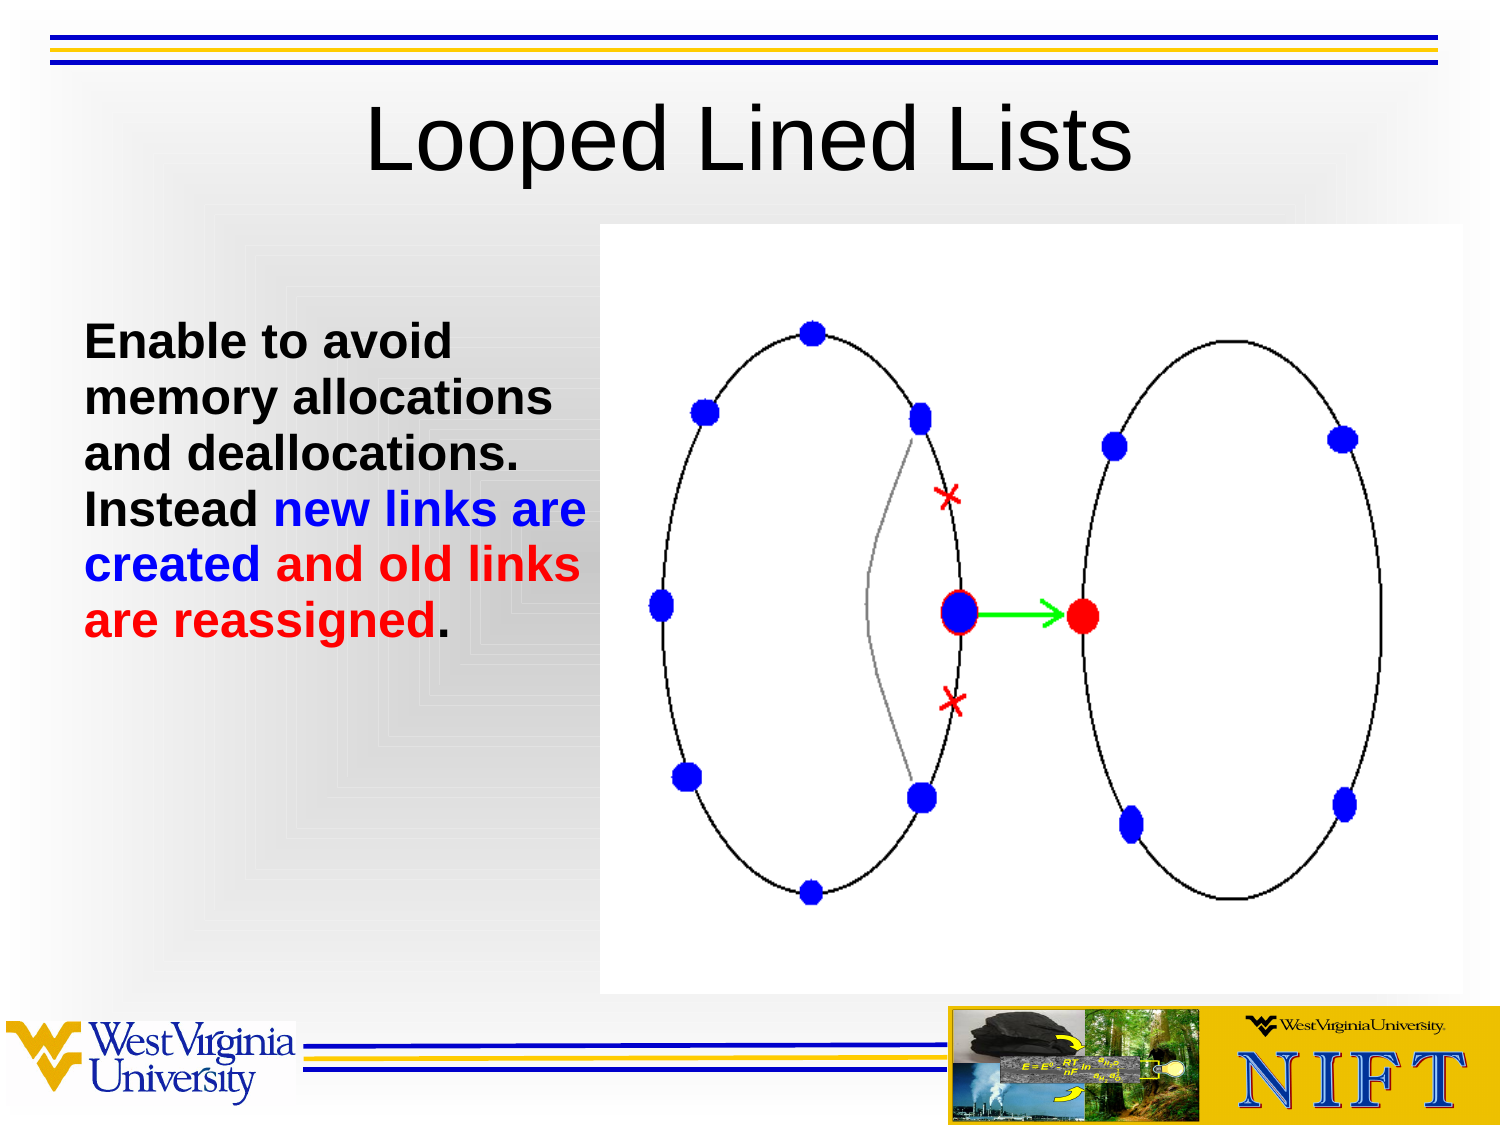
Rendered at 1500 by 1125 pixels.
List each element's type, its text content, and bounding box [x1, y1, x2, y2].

picture [948, 1006, 1500, 1125]
text_box Enable to avoid memory allocations and deallocations. Instead new links are created and old links are reassigned. [69, 306, 632, 869]
picture [600, 224, 1463, 994]
title Looped Lined Lists [75, 52, 1426, 226]
